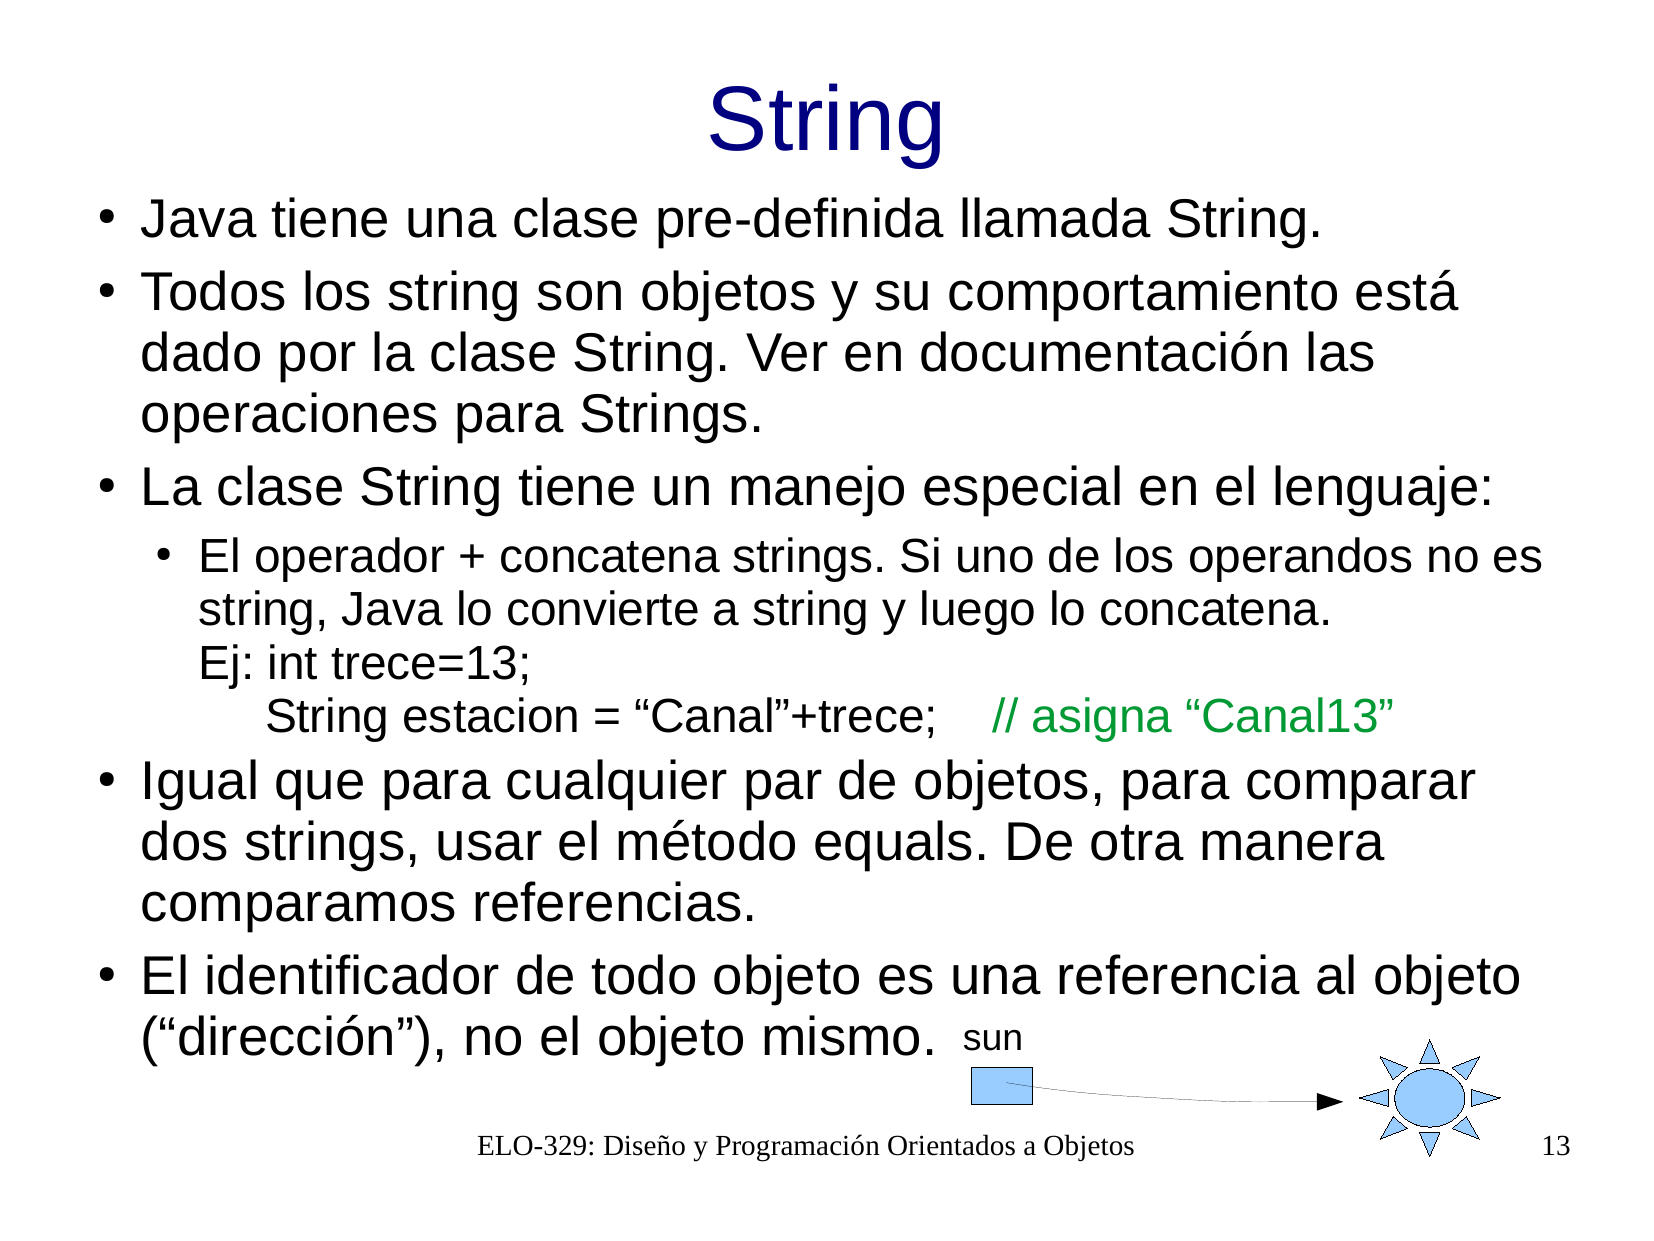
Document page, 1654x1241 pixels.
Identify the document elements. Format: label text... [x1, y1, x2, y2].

text_box [1452, 1116, 1480, 1140]
text_box sun [948, 1009, 1057, 1071]
text_box [971, 1067, 1033, 1105]
text_box [1471, 1089, 1501, 1107]
text_box [1419, 1132, 1440, 1157]
text_box [1359, 1089, 1389, 1107]
text_box [1452, 1056, 1480, 1080]
text_box [1380, 1056, 1408, 1080]
text_box [1419, 1039, 1440, 1064]
text_box [1394, 1068, 1465, 1128]
list Java tiene una clase pre-definida llamada String. Todos los string son objetos y su comportamiento está dado por la clase String. Ver en documentación las operaciones para Strings. La clase String tiene un manejo especial en el lenguaje: El operador + concatena strings. Si uno de los operandos no es string, Java lo convierte a string y luego lo concatena. Ej: int trece=13; String estacion = “Canal”+trece; // asigna “Canal13” Igual que para cualquier par de objetos, para comparar dos strings, usar el método equals. De otra manera comparamos referencias. El identificador de todo objeto es una referencia al objeto (“dirección”), no el objeto mismo. [82, 187, 1571, 1088]
title String [82, 49, 1571, 187]
text_box [1380, 1116, 1408, 1140]
